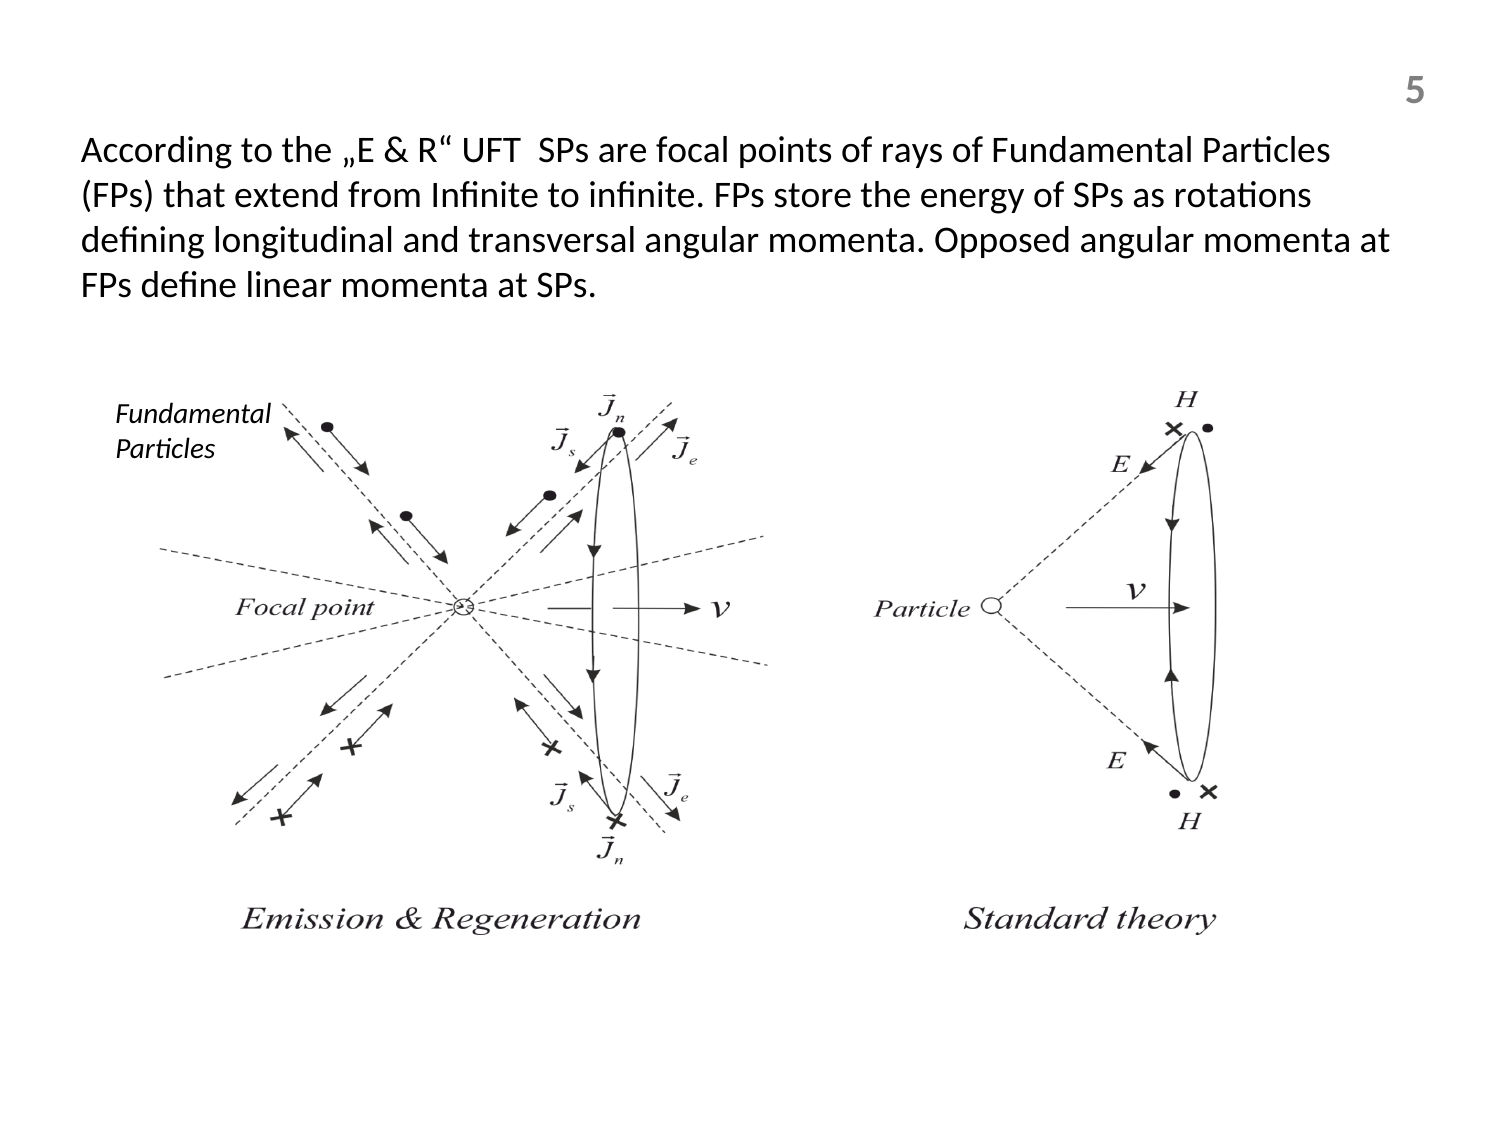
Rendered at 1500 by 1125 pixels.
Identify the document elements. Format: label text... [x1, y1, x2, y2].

picture [159, 385, 1223, 941]
text_box 5 [1390, 54, 1442, 121]
text_box Fundamental Particles [100, 386, 296, 473]
list According to the „E & R“ UFT SPs are focal points of rays of Fundamental Particles (FPs) that extend from Infinite to infinite. FPs store the energy of SPs as rotations defining longitudinal and transversal angular momenta. Opposed angular momenta at FPs define linear momenta at SPs. [65, 117, 1416, 1045]
